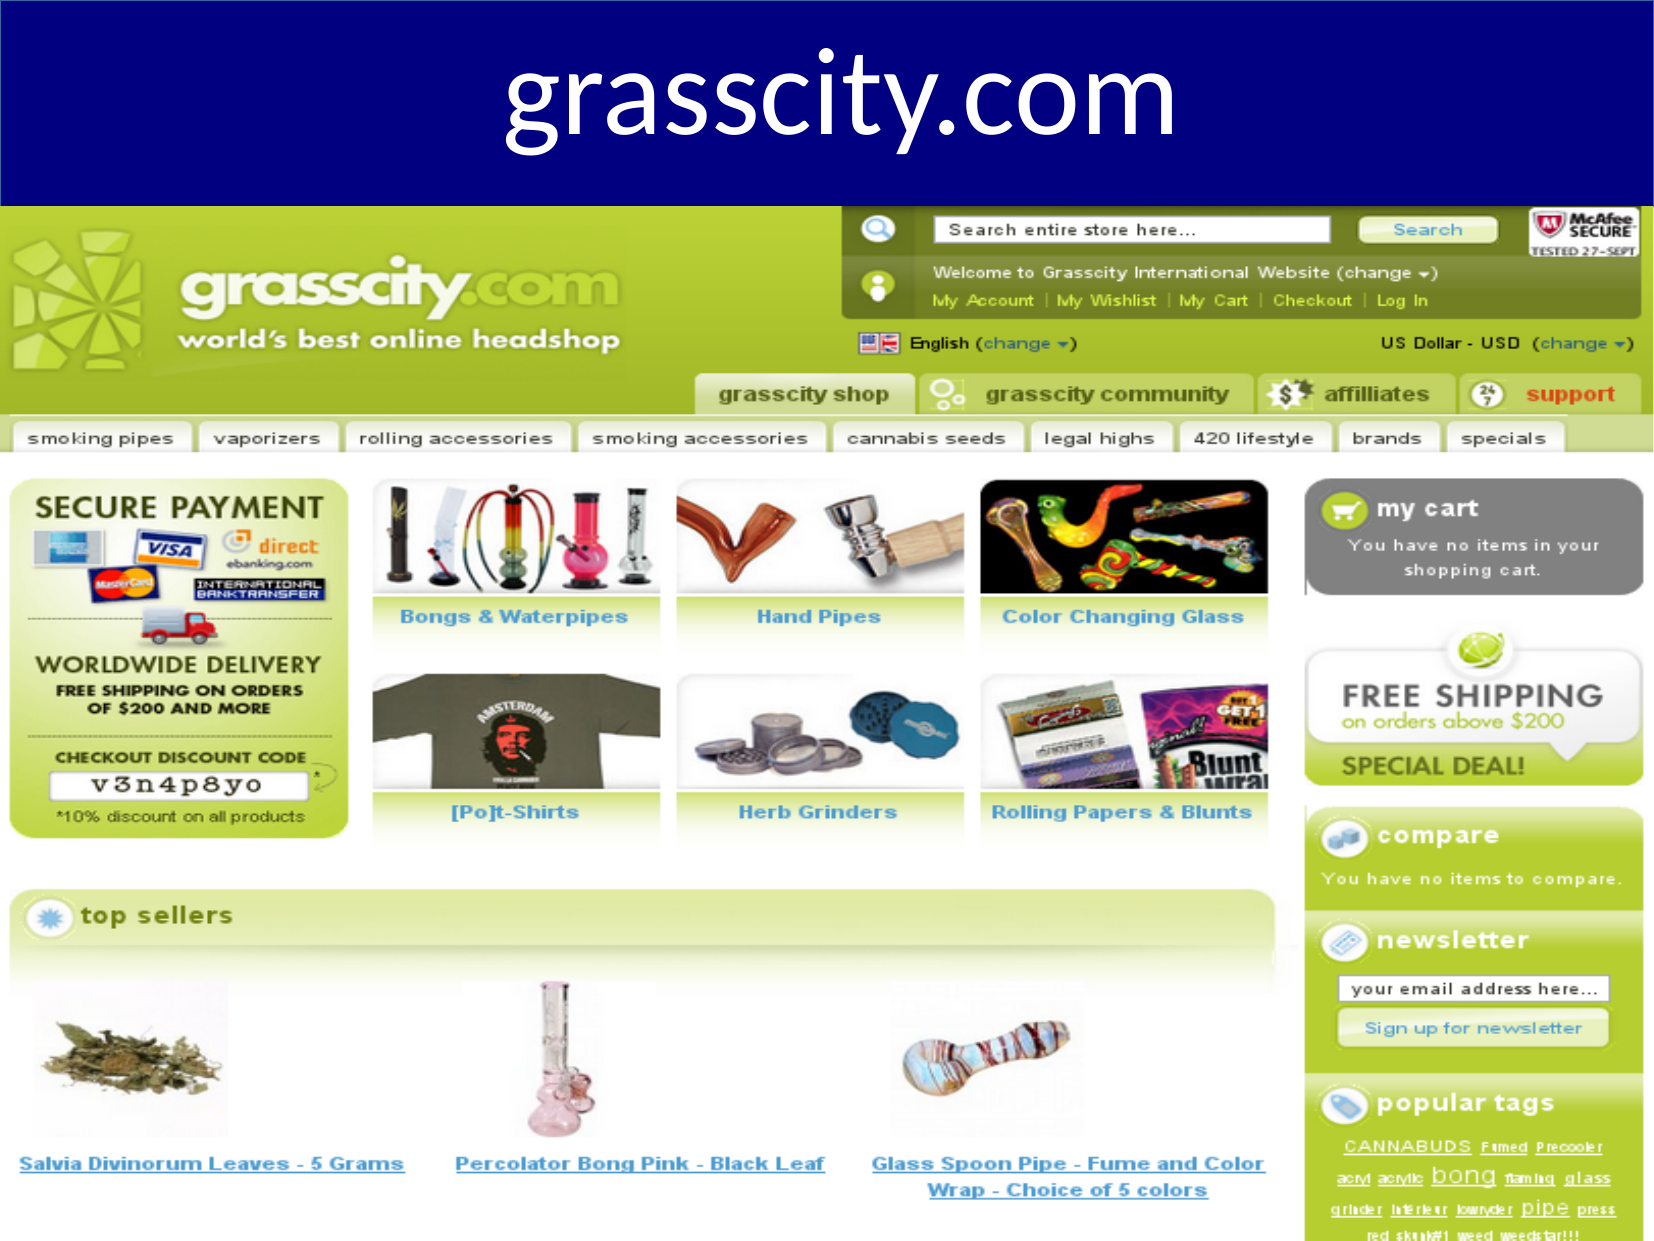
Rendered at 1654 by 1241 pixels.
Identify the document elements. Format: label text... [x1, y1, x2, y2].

picture [0, 206, 1654, 1241]
title grasscity.com [0, 0, 1654, 206]
